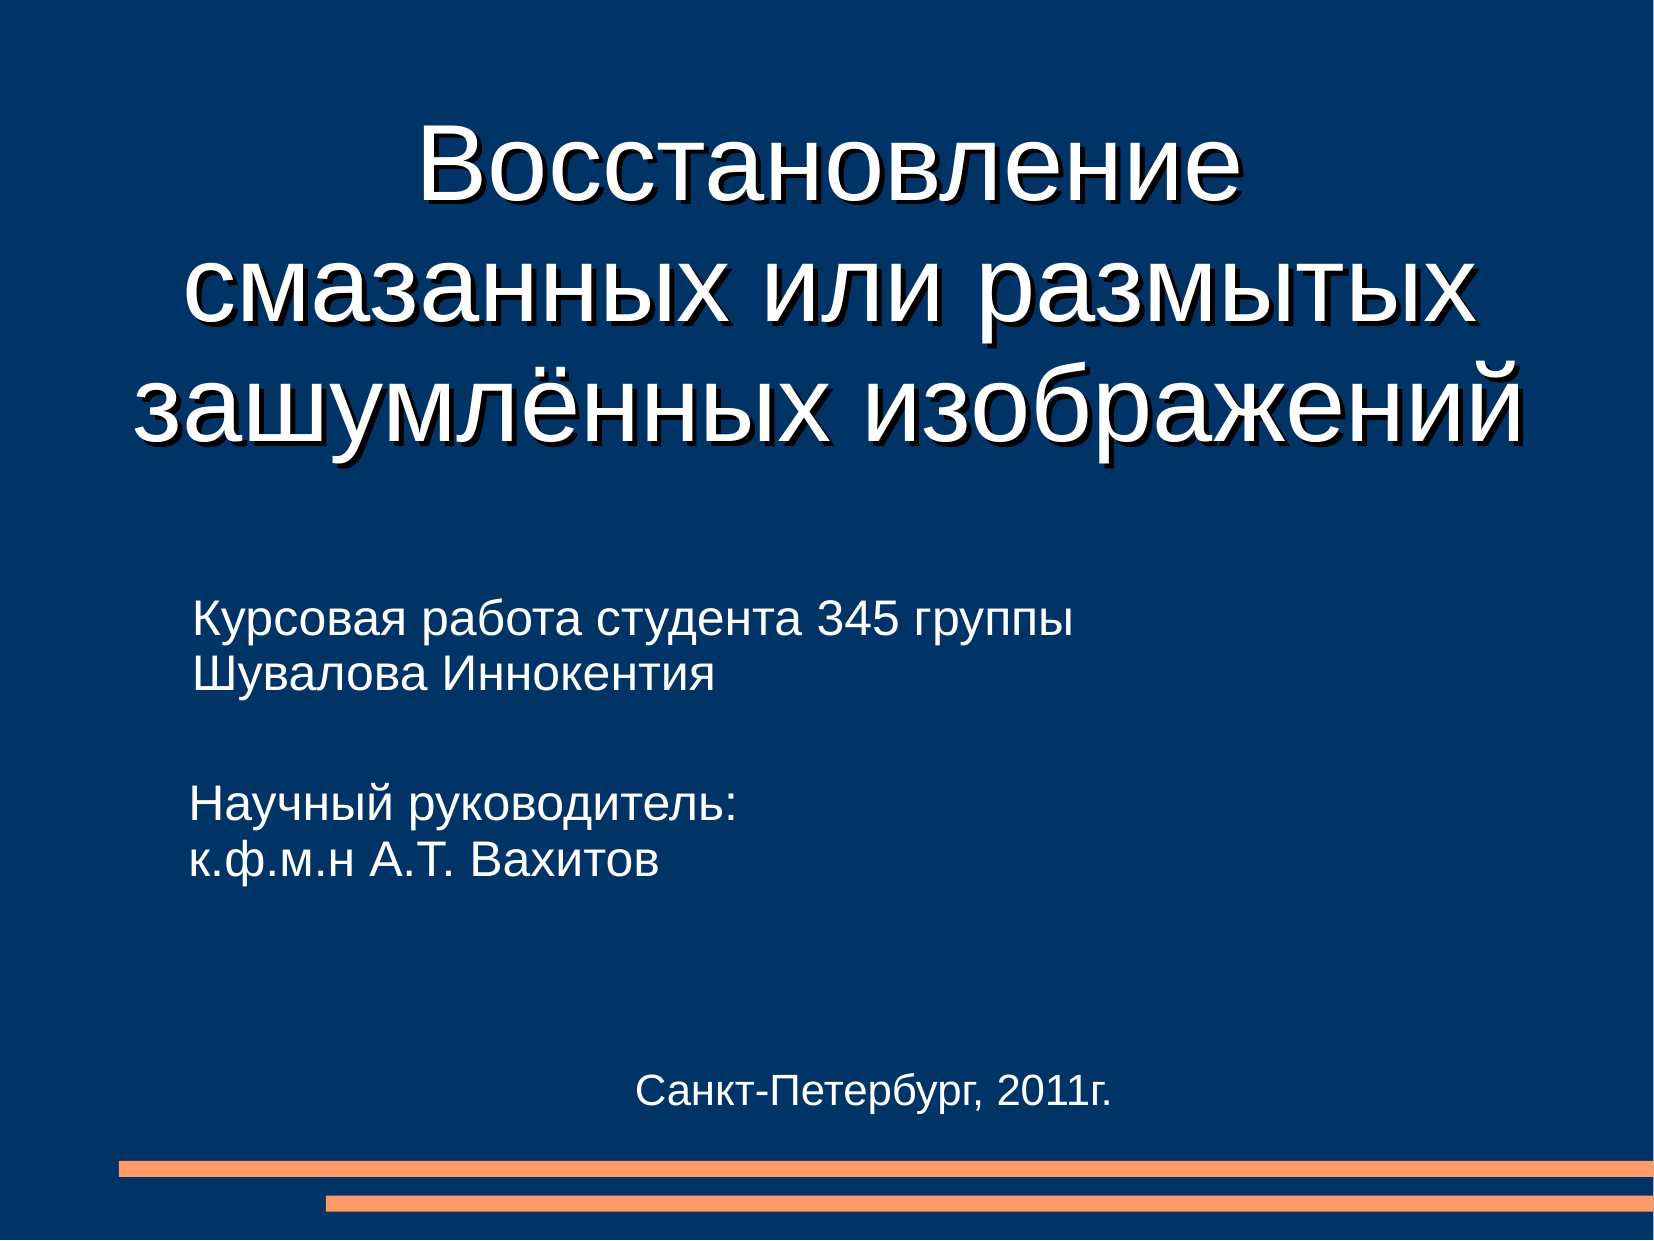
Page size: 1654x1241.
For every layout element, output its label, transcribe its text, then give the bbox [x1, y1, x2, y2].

text_box Научный руководитель: к.ф.м.н А.Т. Вахитов [173, 767, 754, 895]
text_box Санкт-Петербург, 2011г. [620, 1058, 1129, 1123]
text_box Восстановление смазанных или размытых зашумлённых изображений [118, 94, 1543, 473]
text_box Курсовая работа студента 345 группы Шувалова Иннокентия [177, 582, 1270, 709]
